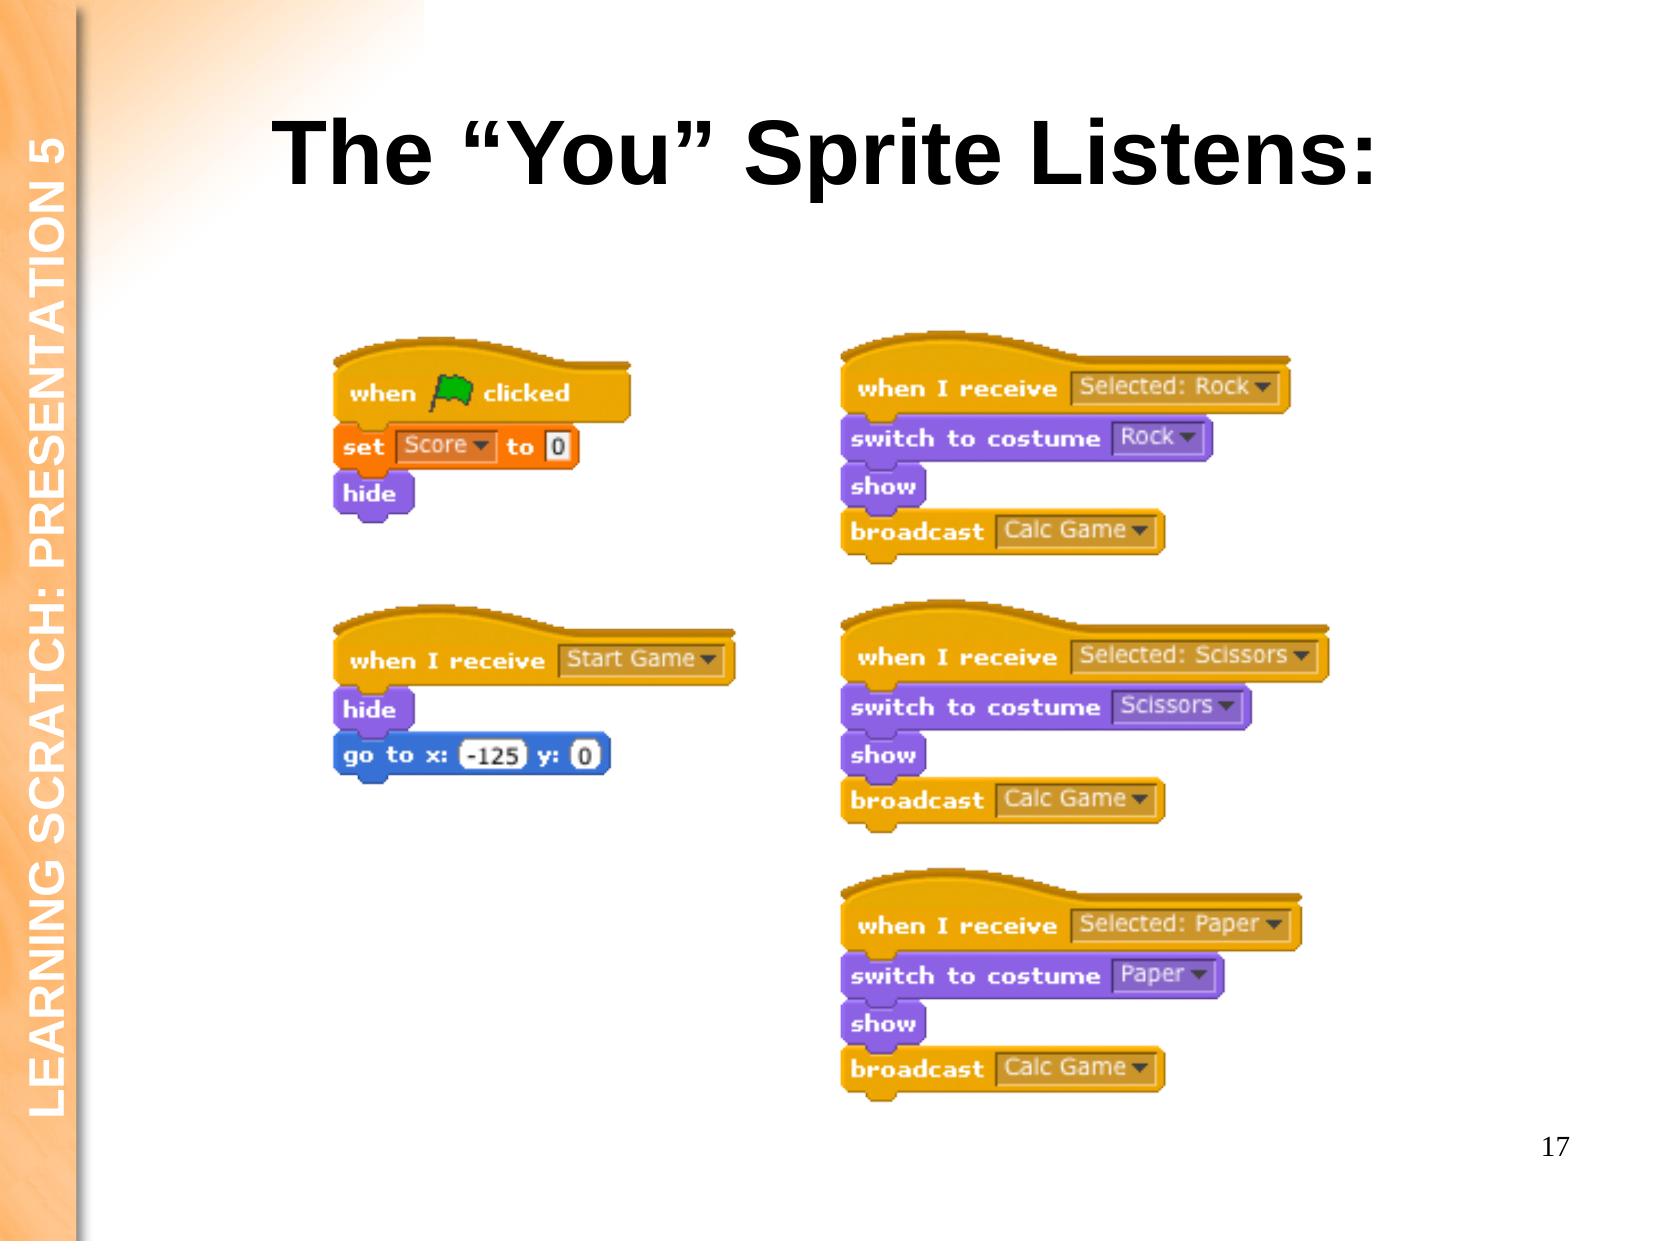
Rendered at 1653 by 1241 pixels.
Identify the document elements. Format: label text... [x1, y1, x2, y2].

title The “You” Sprite Listens: [82, 49, 1571, 257]
picture [825, 299, 1351, 1121]
picture [0, 0, 770, 1241]
